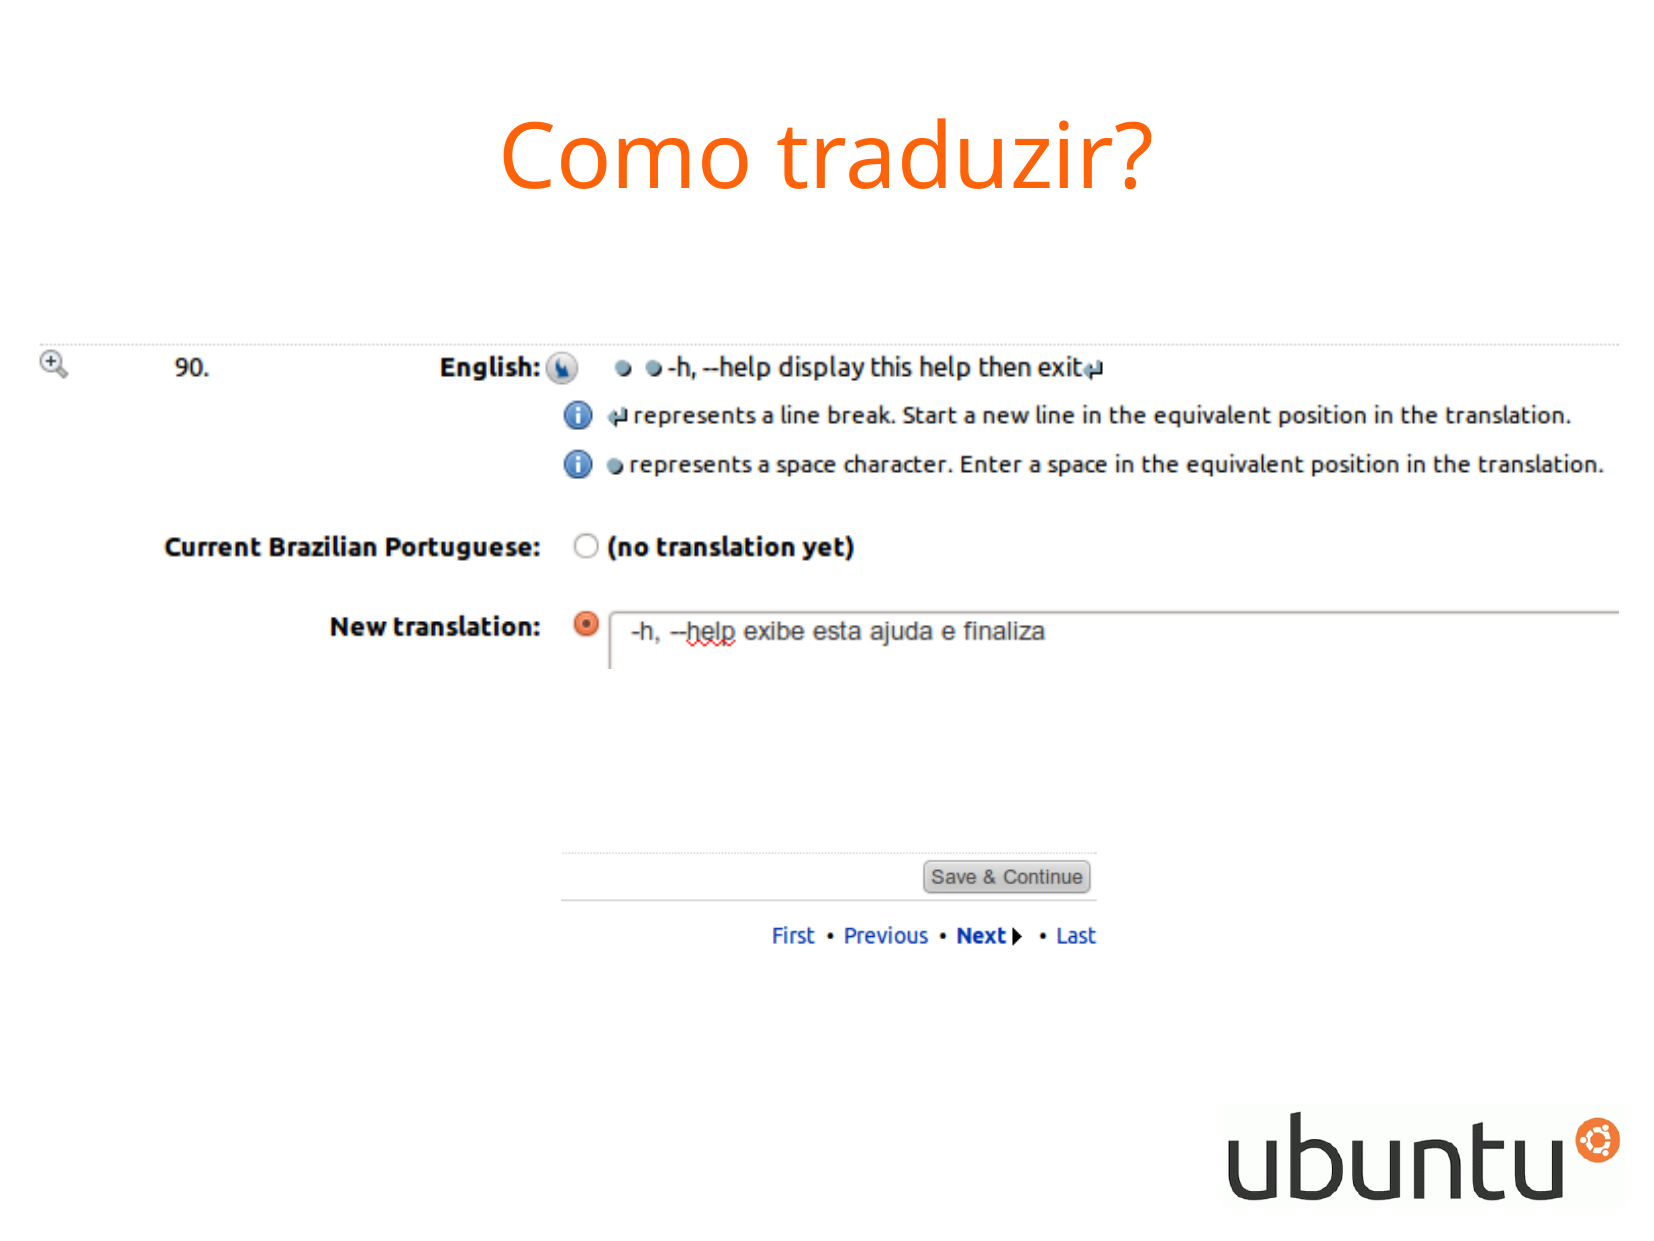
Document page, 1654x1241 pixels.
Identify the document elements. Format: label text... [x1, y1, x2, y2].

picture [28, 336, 1619, 669]
picture [561, 818, 1119, 969]
picture [1222, 1104, 1625, 1208]
title Como traduzir? [82, 49, 1571, 257]
